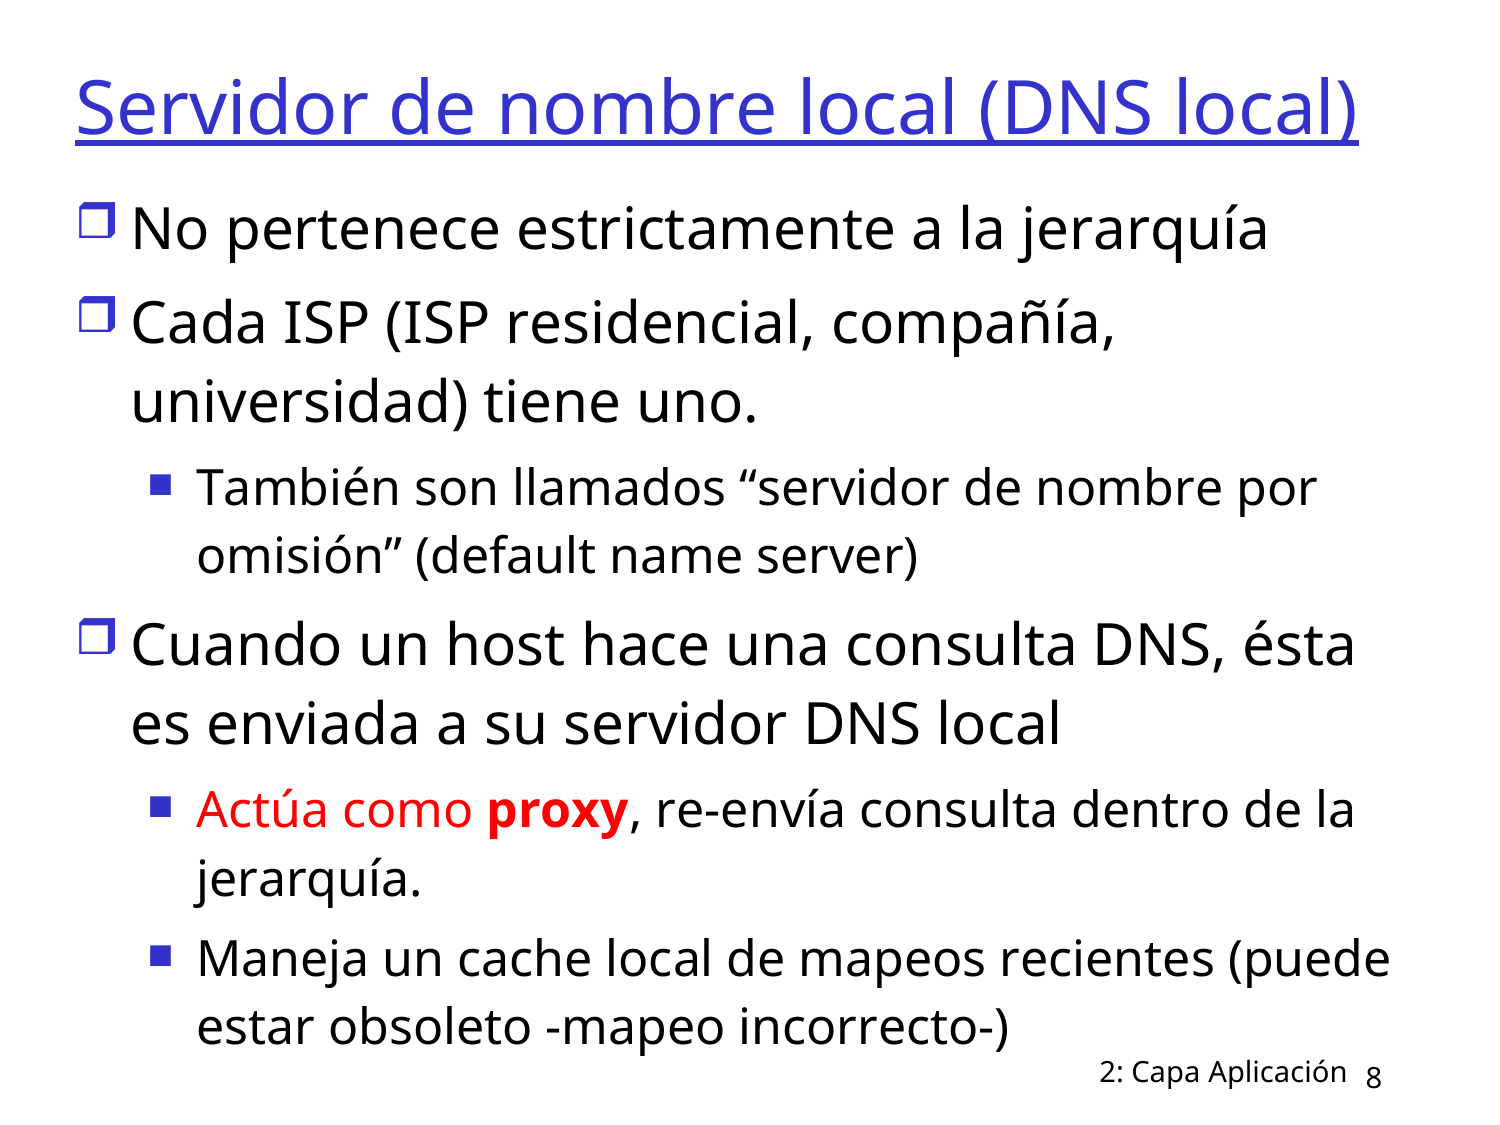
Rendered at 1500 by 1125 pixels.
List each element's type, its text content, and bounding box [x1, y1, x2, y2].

title Servidor de nombre local (DNS local) [75, 23, 1426, 187]
list No pertenece estrictamente a la jerarquía Cada ISP (ISP residencial, compañía, universidad) tiene uno. También son llamados “servidor de nombre por omisión” (default name server)‏ Cuando un host hace una consulta DNS, ésta es enviada a su servidor DNS local Actúa como proxy, re-envía consulta dentro de la jerarquía. Maneja un cache local de mapeos recientes (puede estar obsoleto -mapeo incorrecto-) [75, 187, 1426, 943]
